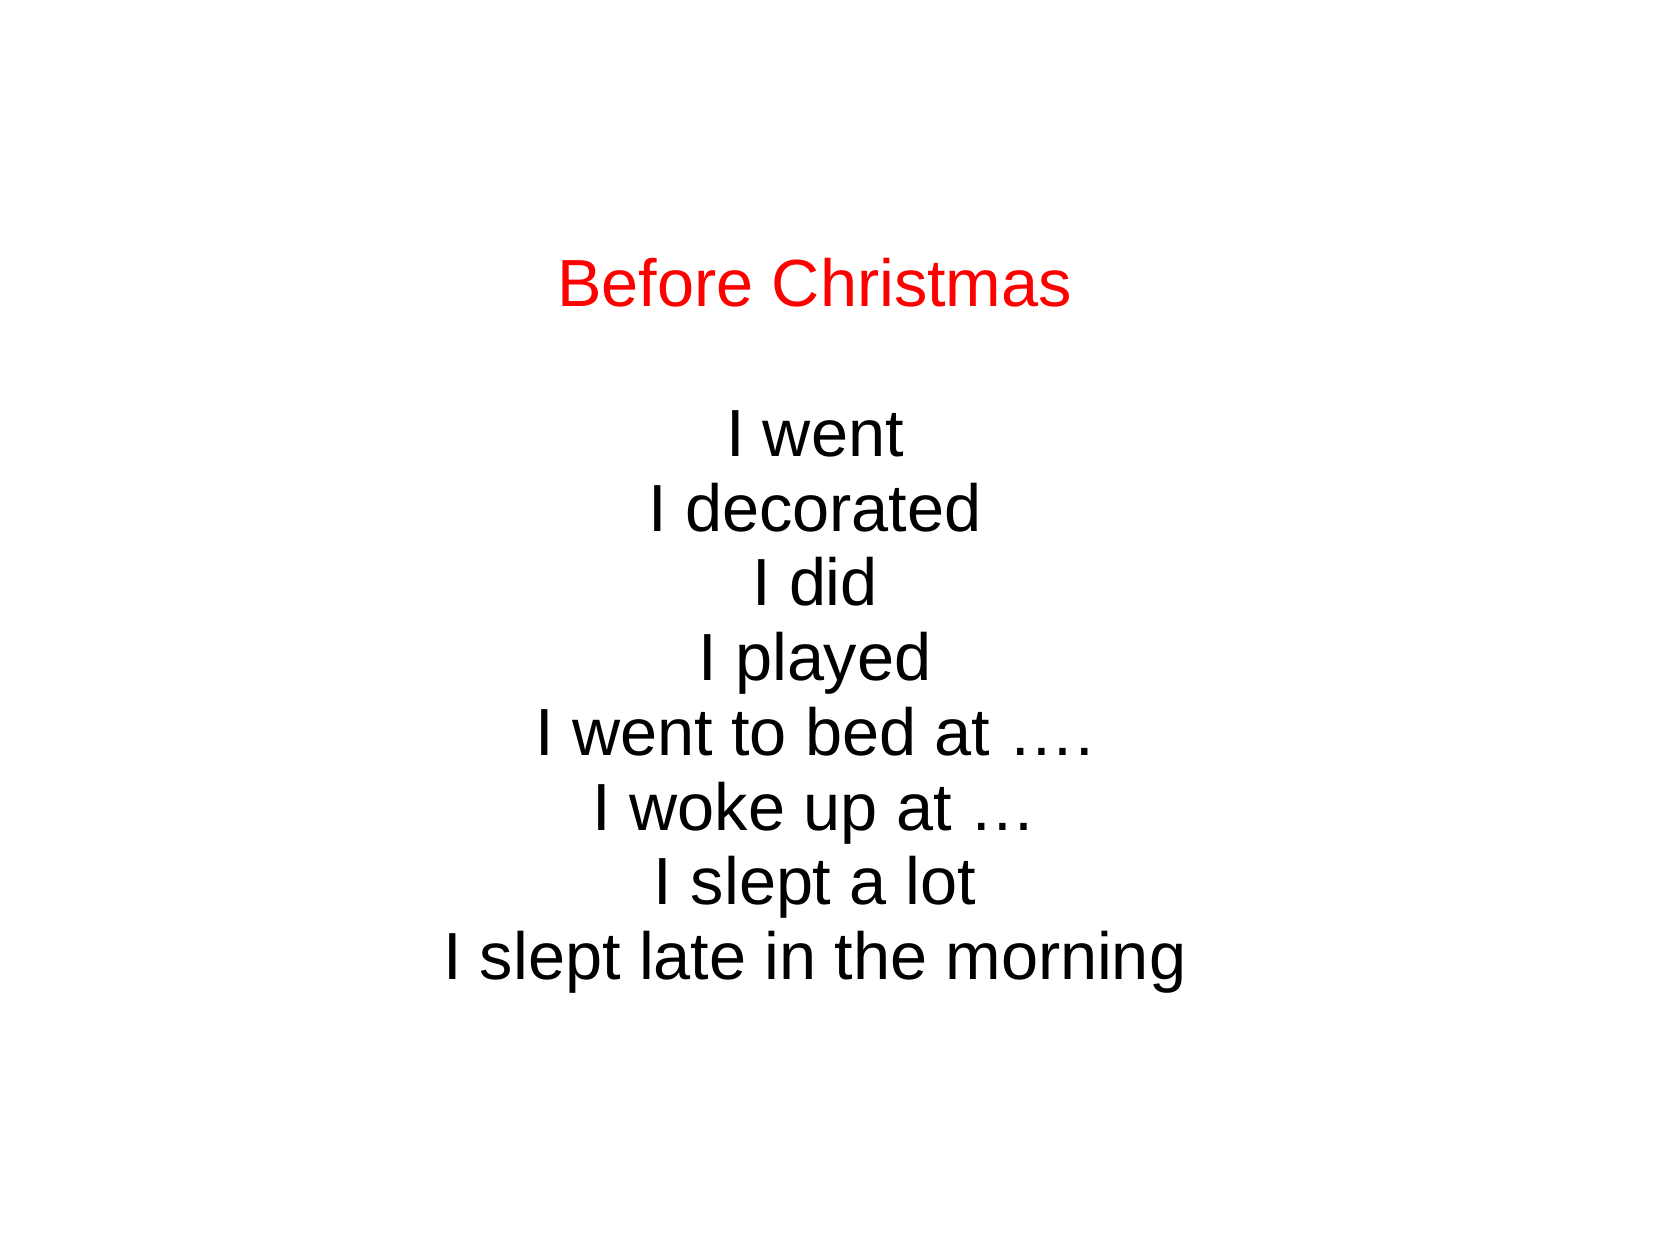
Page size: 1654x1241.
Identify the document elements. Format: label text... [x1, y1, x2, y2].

text_box Before Christmas I went I decorated I did I played I went to bed at …. I woke up at … I slept a lot I slept late in the morning [0, 0, 1642, 1241]
